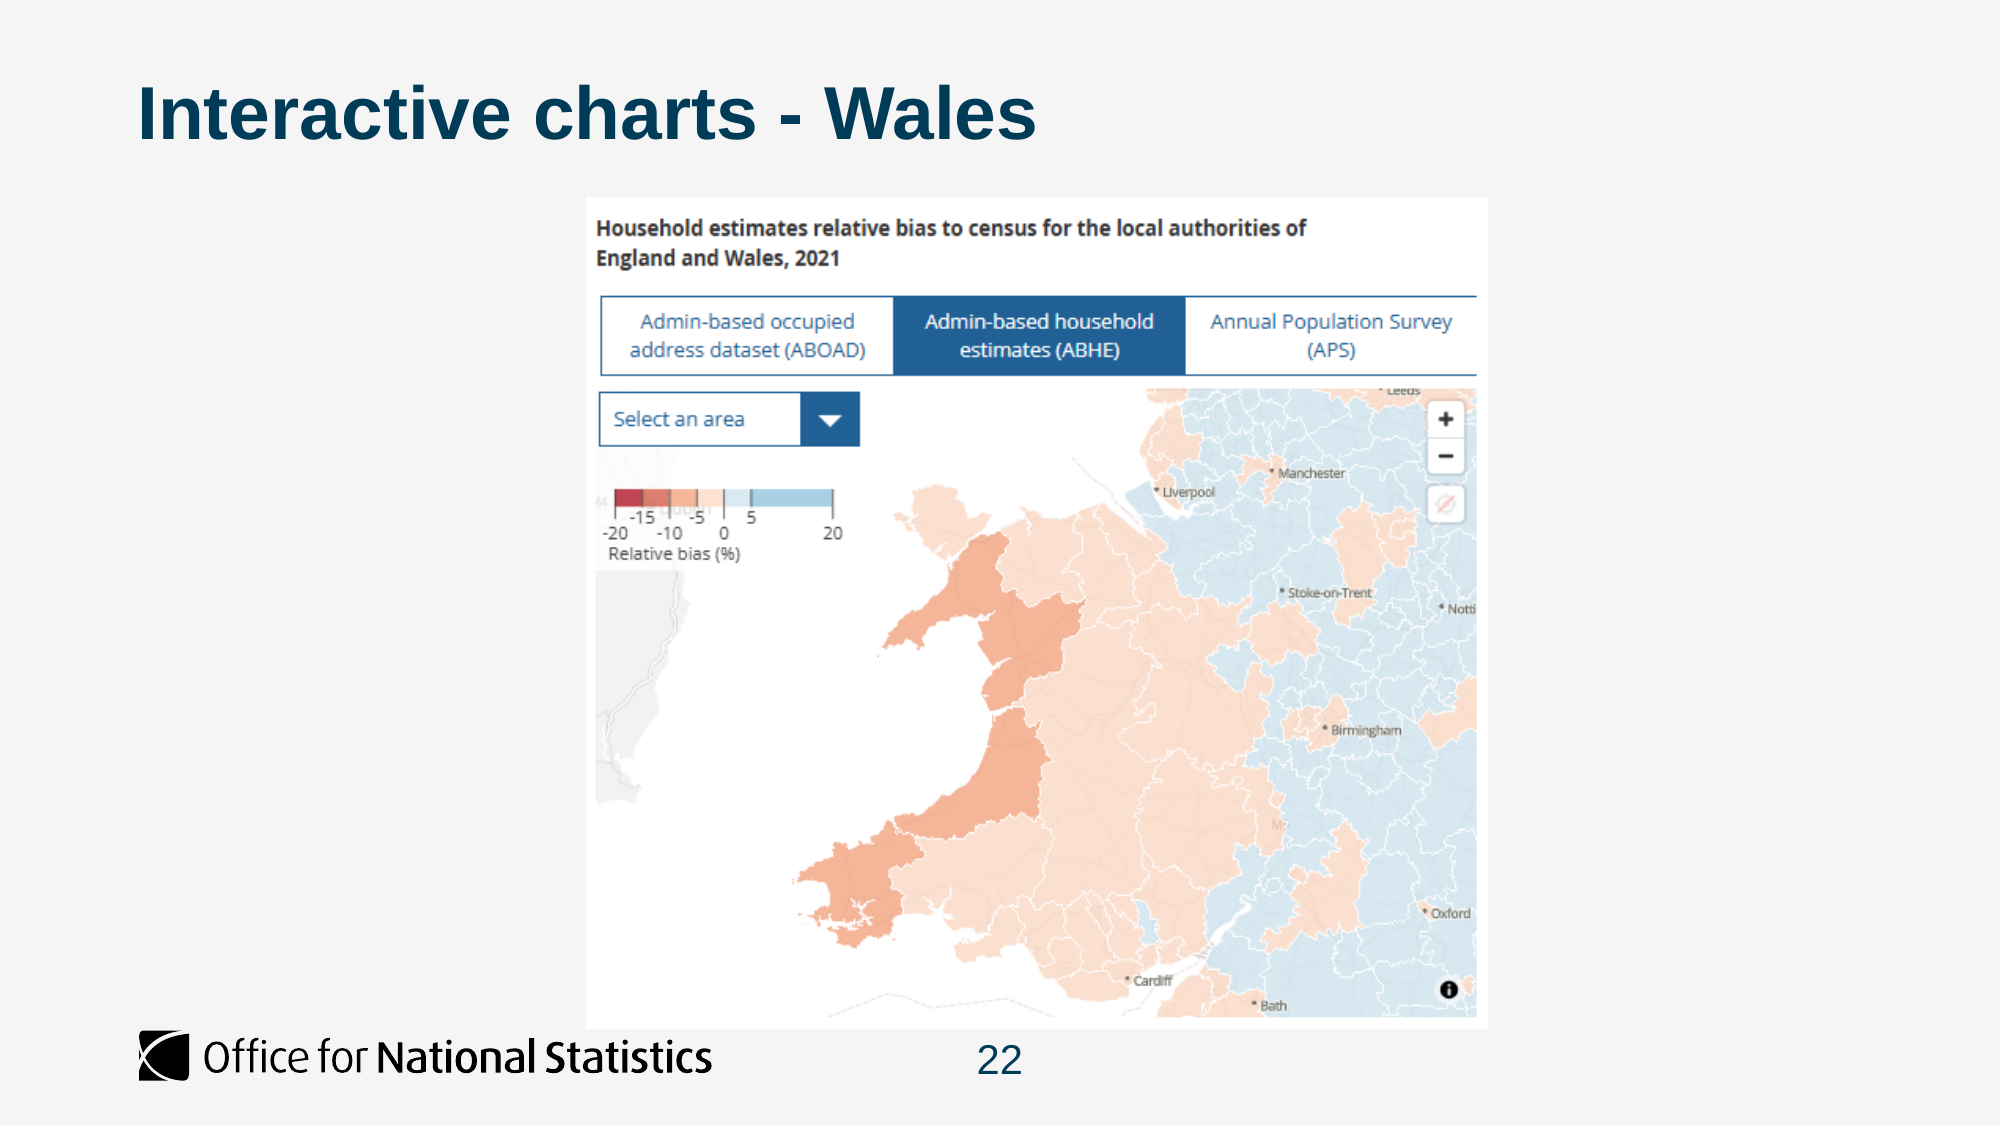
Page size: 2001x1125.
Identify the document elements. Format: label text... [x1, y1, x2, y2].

text_box 22 [764, 1029, 1236, 1086]
picture [585, 197, 1488, 1029]
title Interactive charts - Wales [137, 71, 1863, 158]
